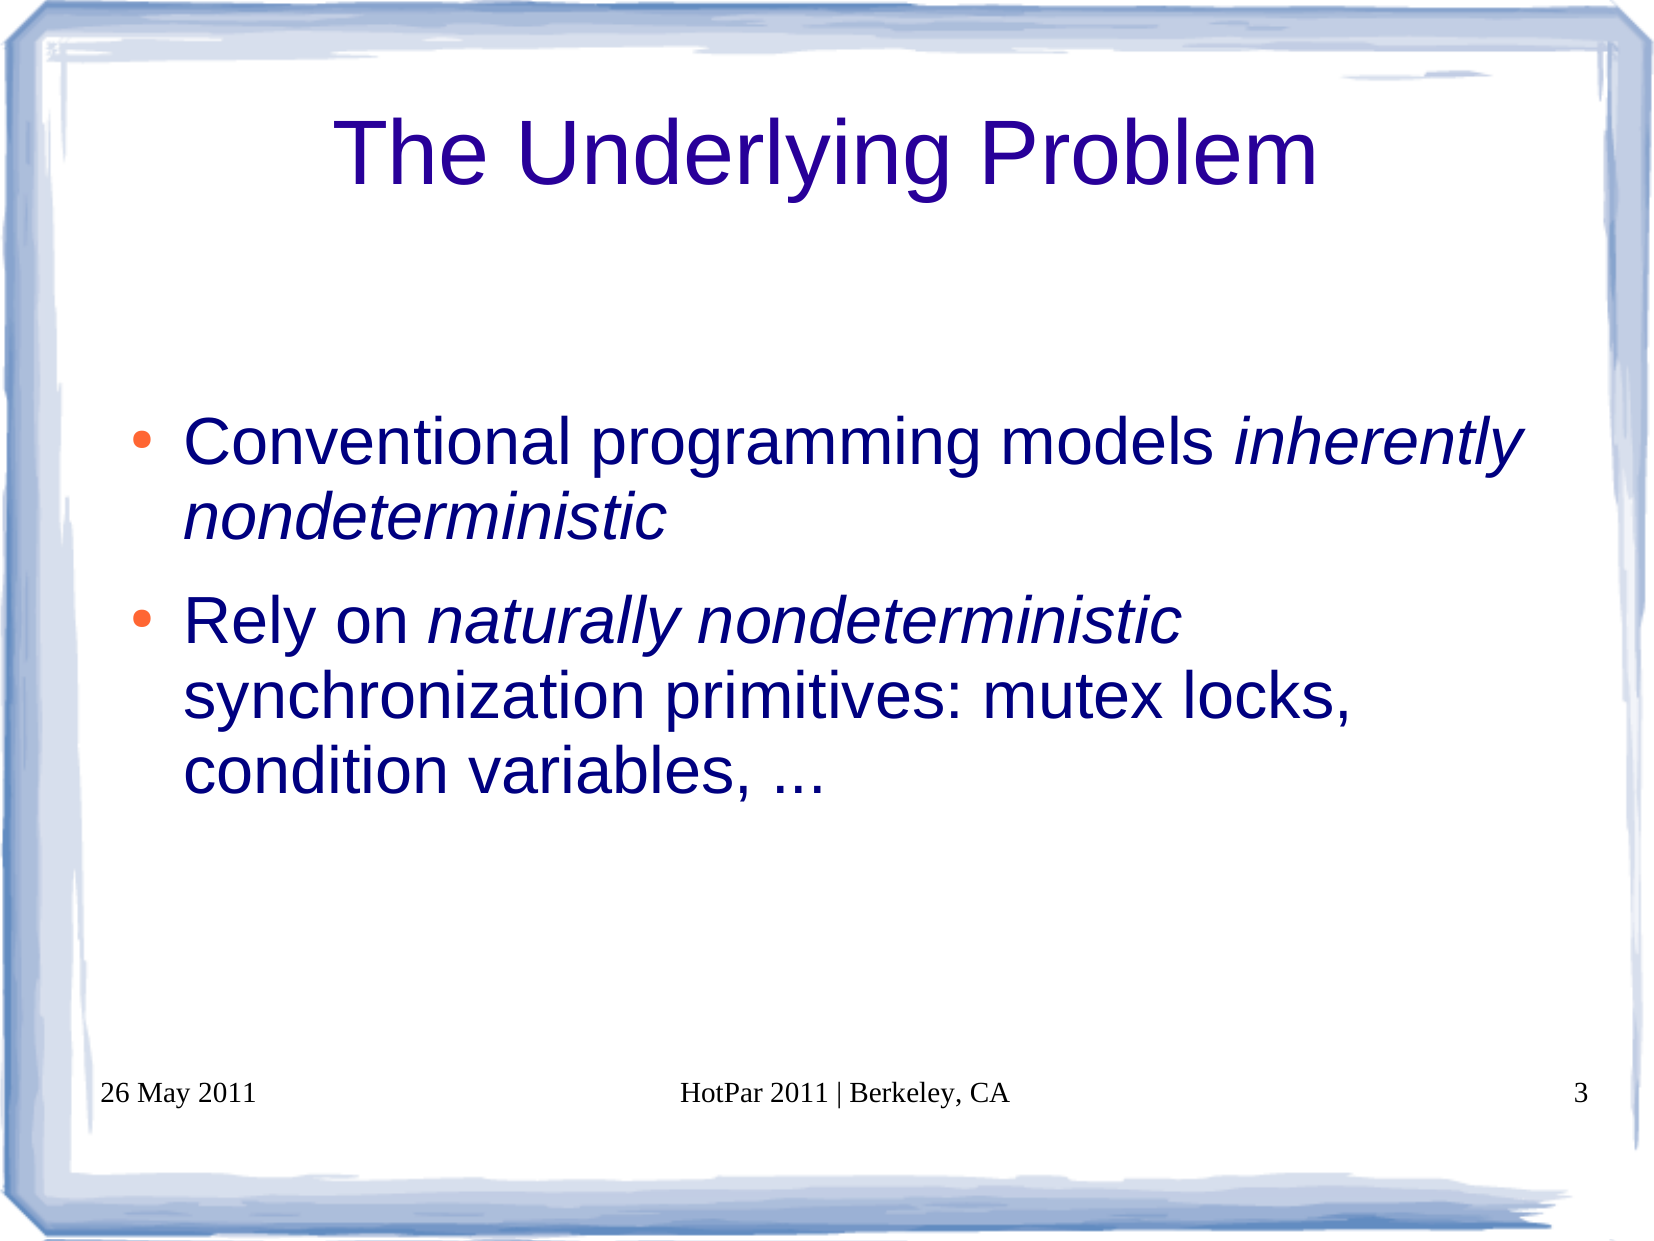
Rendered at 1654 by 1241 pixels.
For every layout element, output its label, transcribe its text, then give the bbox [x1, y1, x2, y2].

list Conventional programming models inherently nondeterministic Rely on naturally nondeterministic synchronization primitives: mutex locks, condition variables, ... [112, 404, 1566, 837]
title The Underlying Problem [82, 49, 1571, 257]
picture [0, 0, 1654, 1241]
